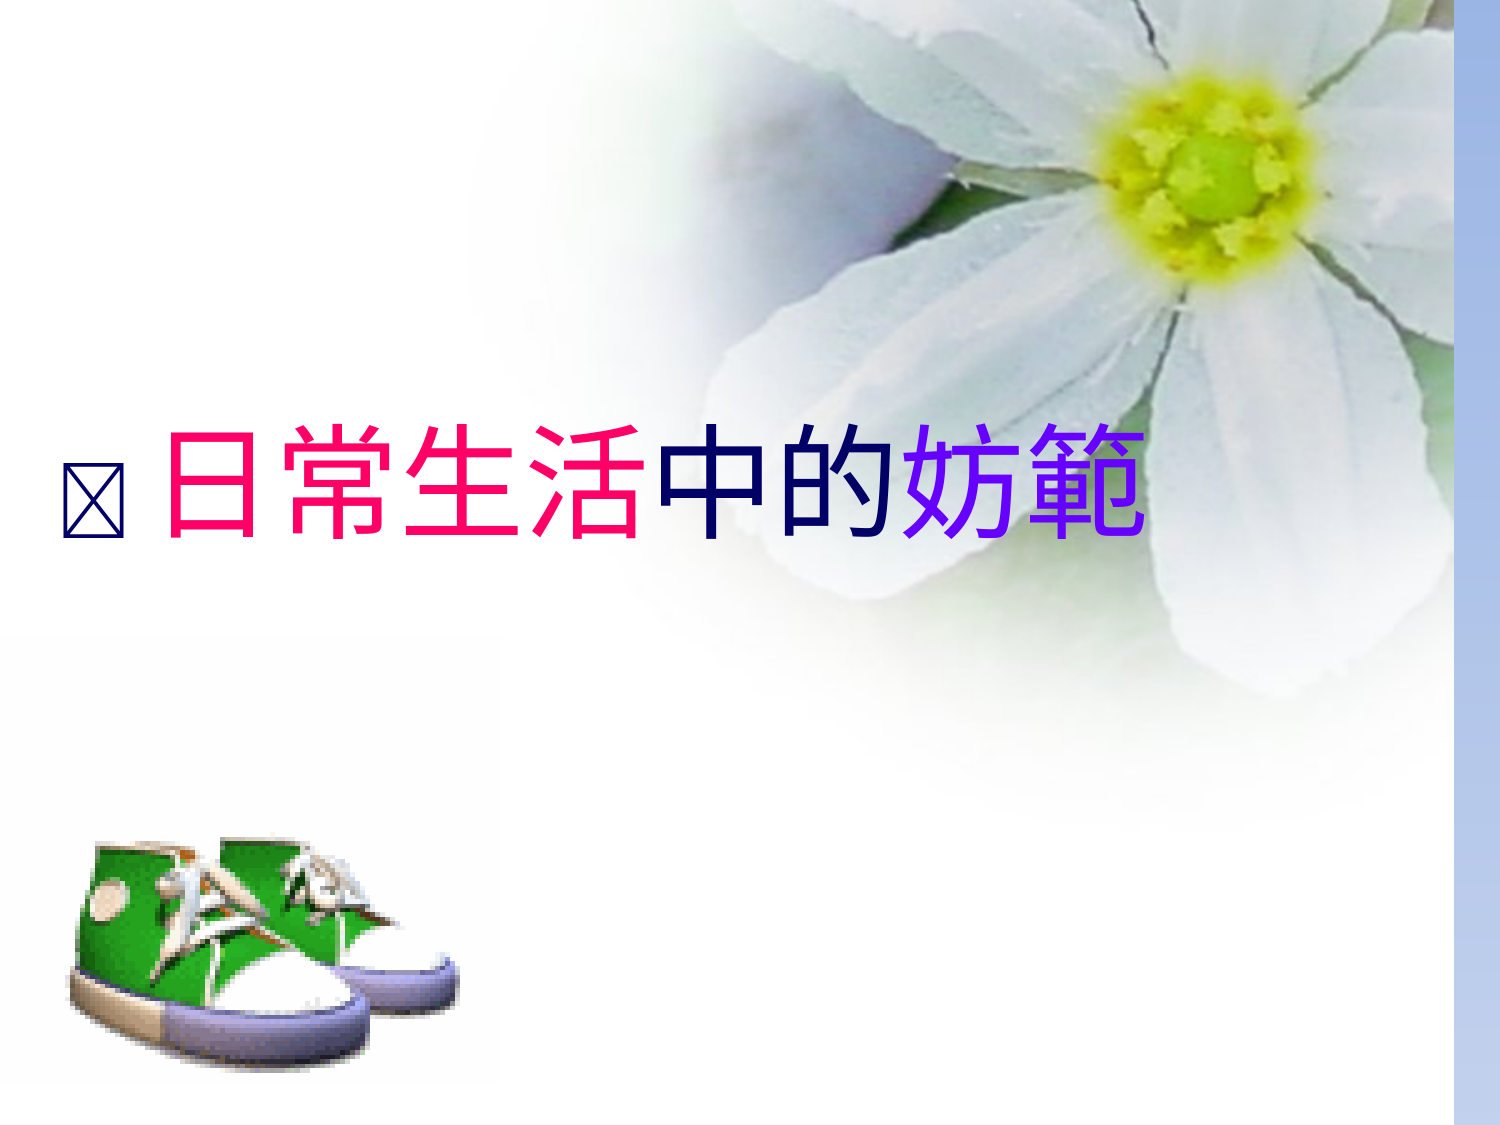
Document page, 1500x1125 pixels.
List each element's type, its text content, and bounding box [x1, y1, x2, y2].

text_box 日常生活中的妨範 [41, 397, 1258, 712]
picture [0, 0, 1454, 1125]
text_box [0, 58, 1284, 1124]
